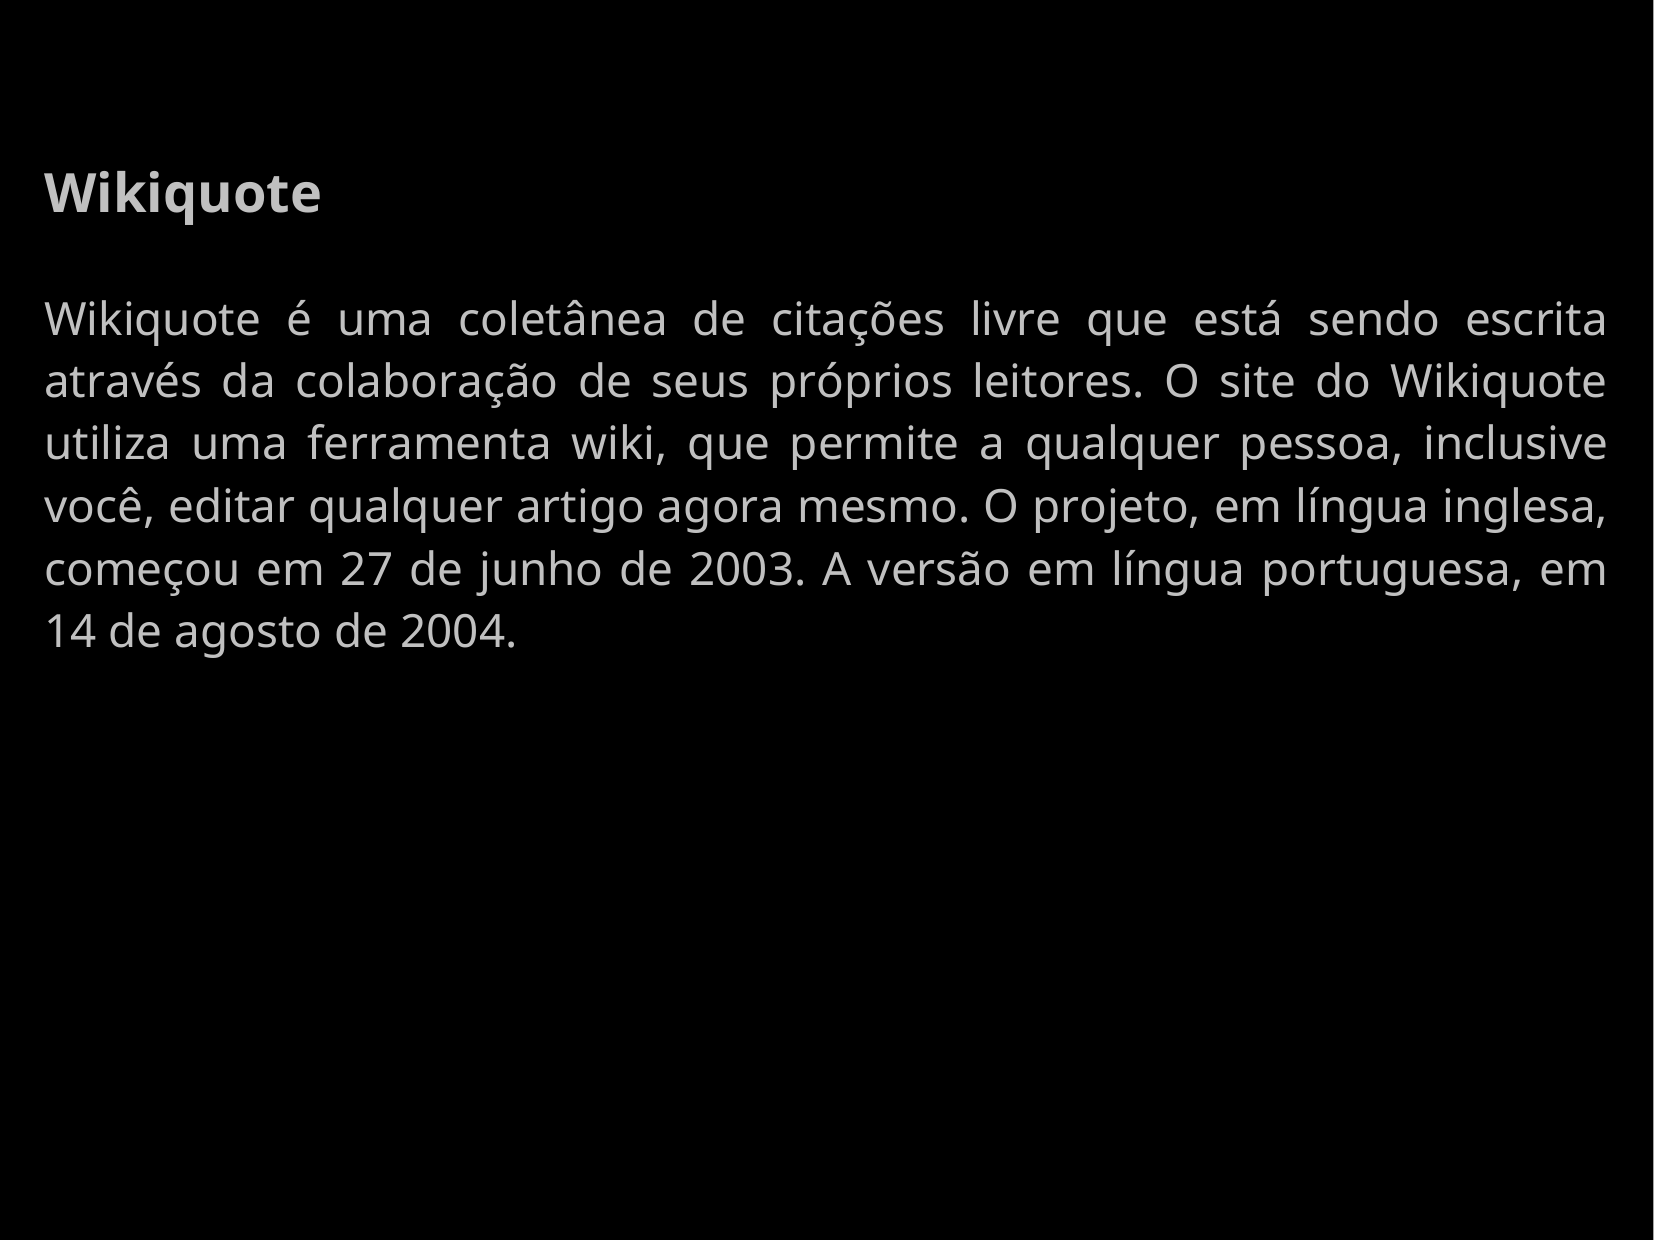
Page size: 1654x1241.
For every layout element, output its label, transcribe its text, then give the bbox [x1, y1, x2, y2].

text_box Wikiquote Wikiquote é uma coletânea de citações livre que está sendo escrita através da colaboração de seus próprios leitores. O site do Wikiquote utiliza uma ferramenta wiki, que permite a qualquer pessoa, inclusive você, editar qualquer artigo agora mesmo. O projeto, em língua inglesa, começou em 27 de junho de 2003. A versão em língua portuguesa, em 14 de agosto de 2004. [29, 147, 1625, 1241]
